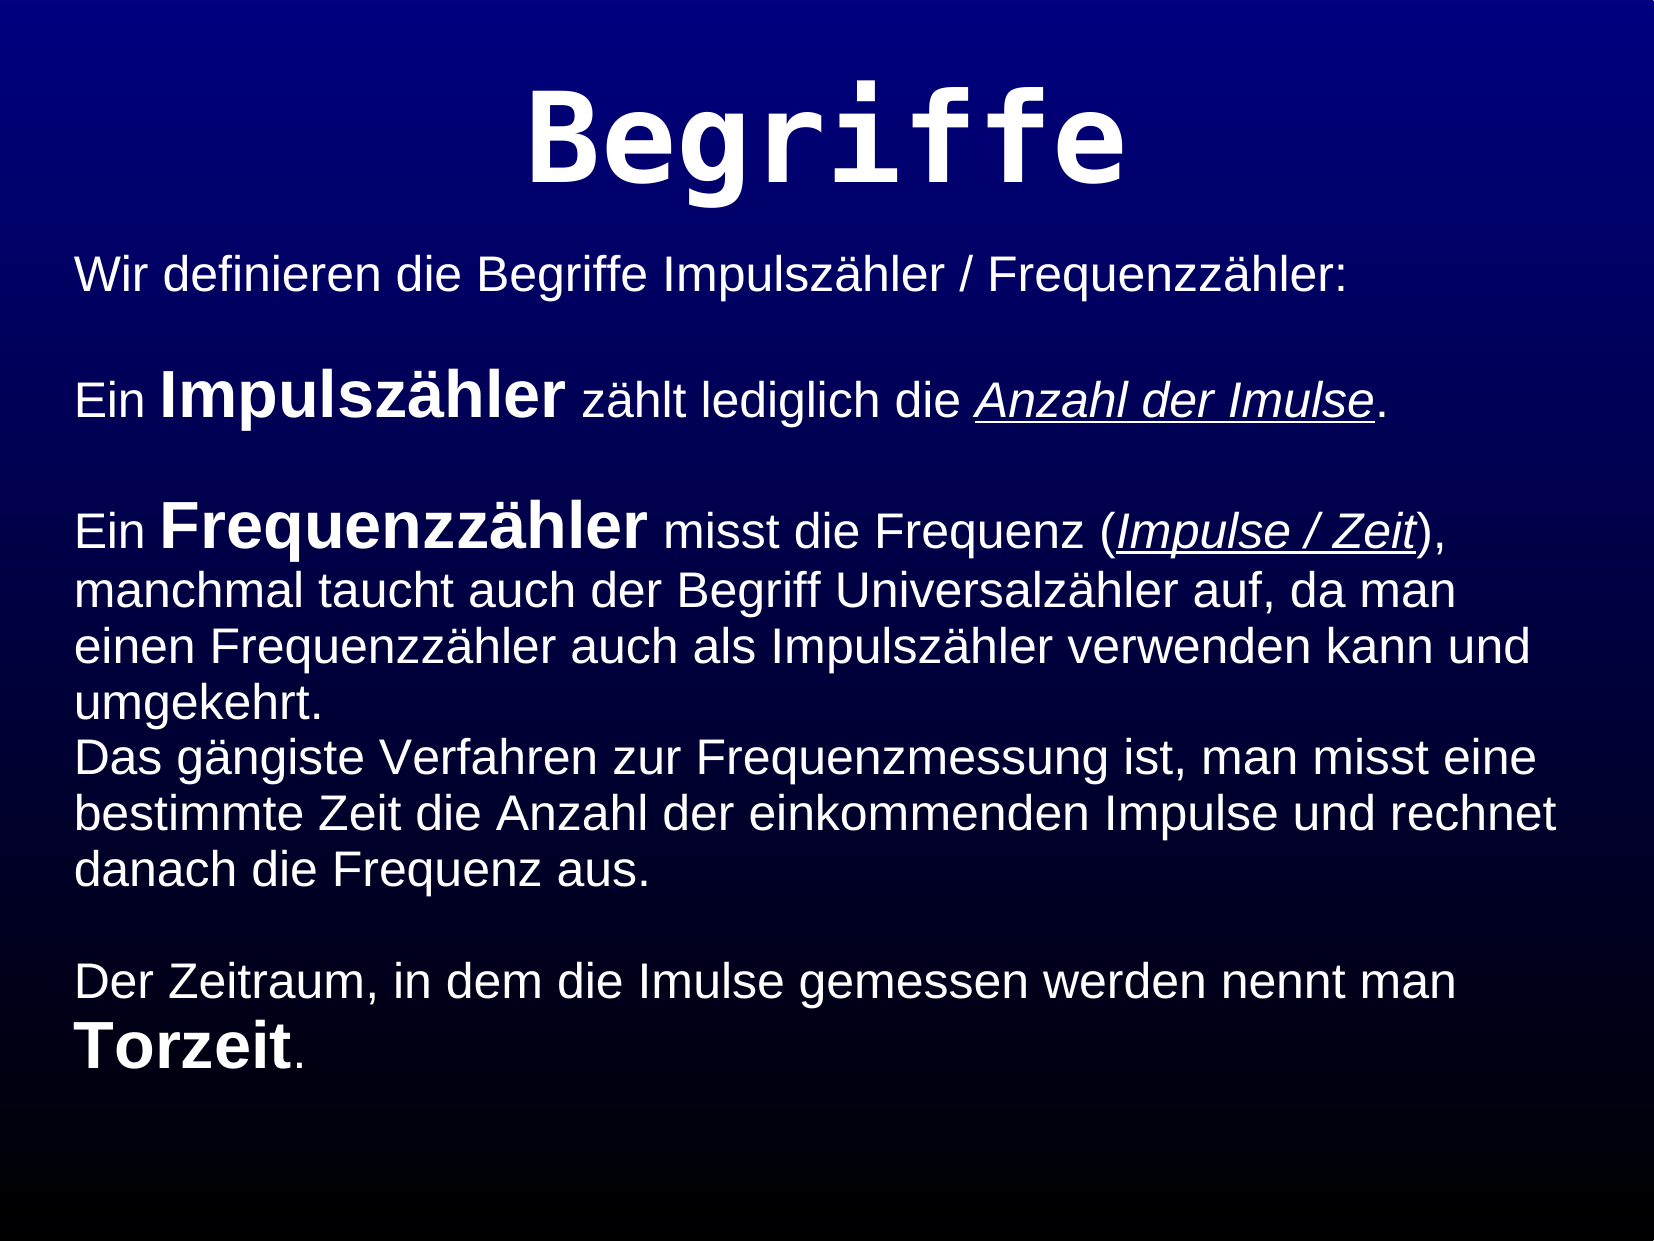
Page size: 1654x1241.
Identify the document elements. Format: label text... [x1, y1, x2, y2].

text_box Begriffe [59, 59, 1595, 220]
text_box Wir definieren die Begriffe Impulszähler / Frequenzzähler: Ein Impulszähler zählt lediglich die Anzahl der Imulse. Ein Frequenzzähler misst die Frequenz (Impulse / Zeit), manchmal taucht auch der Begriff Universalzähler auf, da man einen Frequenzzähler auch als Impulszähler verwenden kann und umgekehrt. Das gängiste Verfahren zur Frequenzmessung ist, man misst eine bestimmte Zeit die Anzahl der einkommenden Impulse und rechnet danach die Frequenz aus. Der Zeitraum, in dem die Imulse gemessen werden nennt man Torzeit. [59, 238, 1595, 1182]
